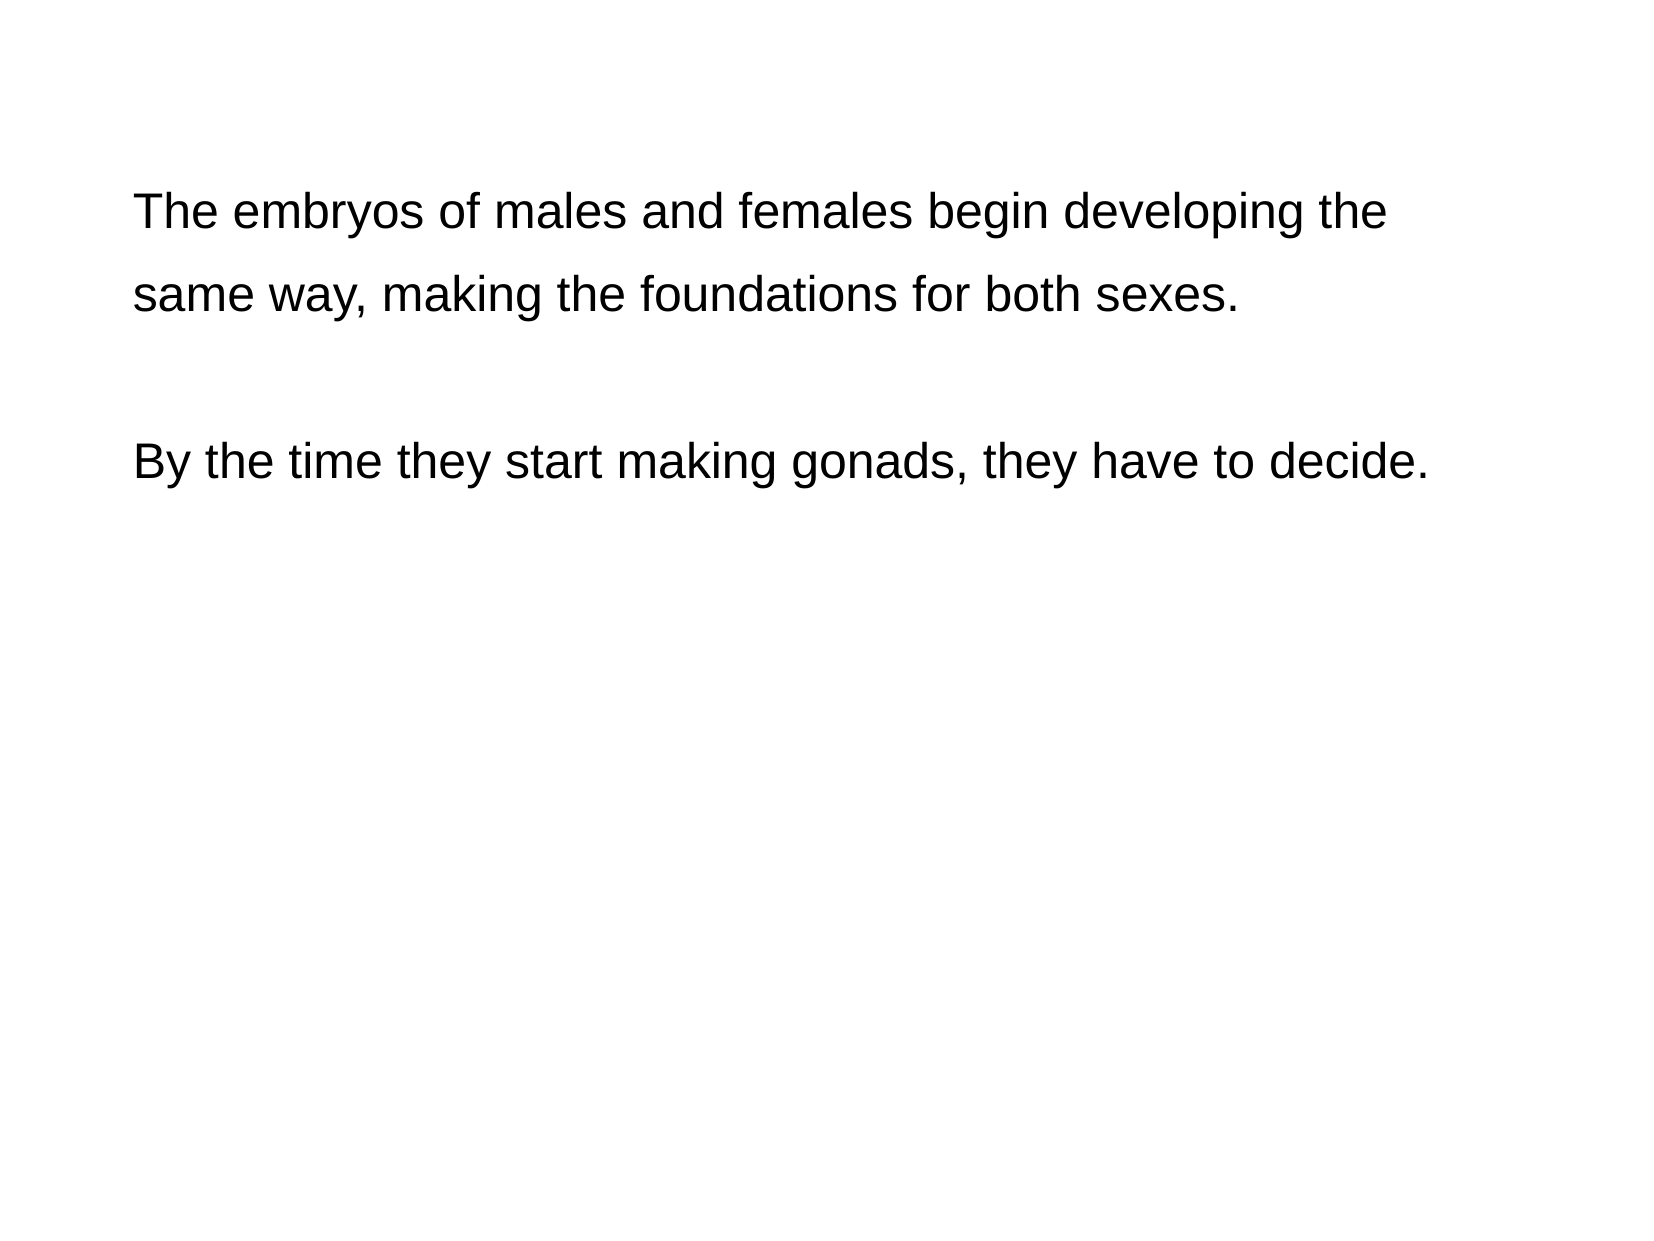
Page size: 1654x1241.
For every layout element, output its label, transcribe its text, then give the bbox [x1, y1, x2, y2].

text_box The embryos of males and females begin developing the same way, making the foundations for both sexes. By the time they start making gonads, they have to decide. [118, 147, 1477, 638]
